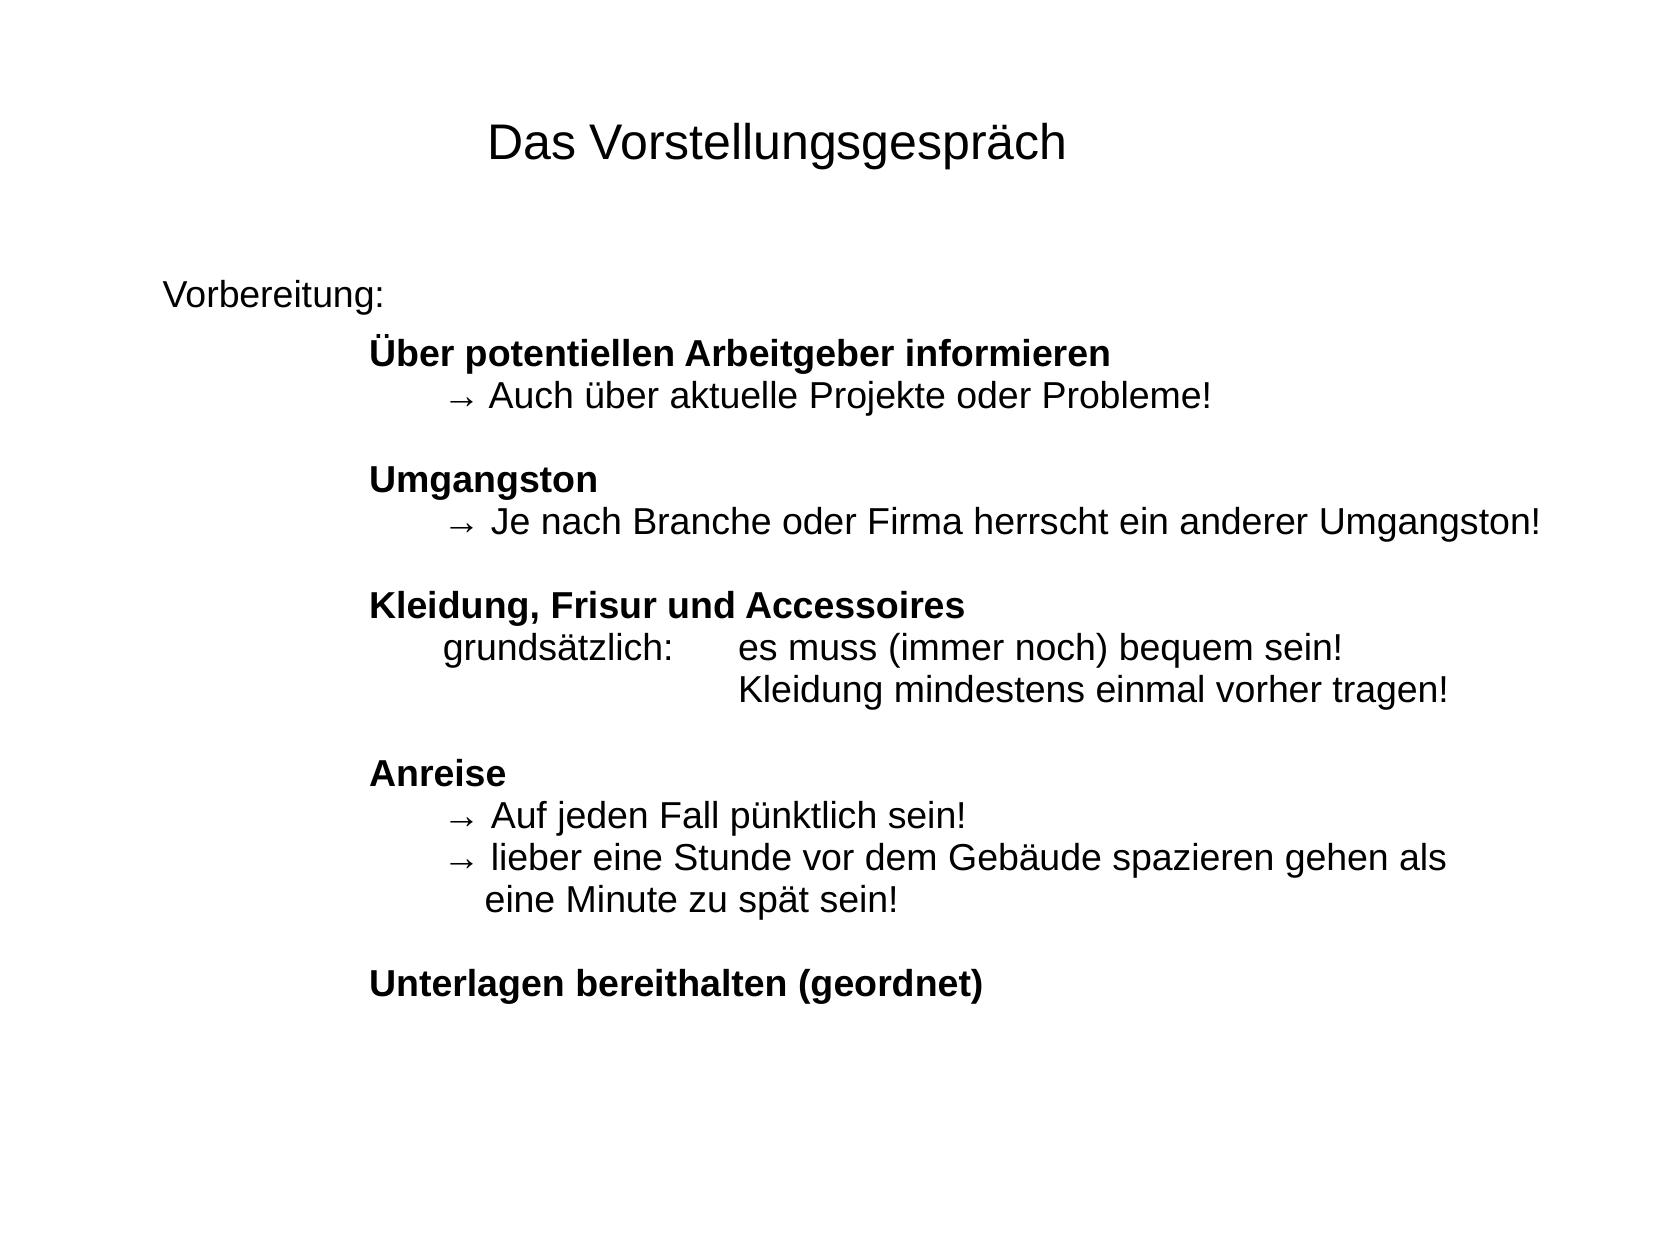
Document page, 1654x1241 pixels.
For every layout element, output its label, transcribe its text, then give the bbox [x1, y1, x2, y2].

text_box Das Vorstellungsgespräch [472, 106, 1123, 178]
text_box Über potentiellen Arbeitgeber informieren → Auch über aktuelle Projekte oder Probleme! Umgangston → Je nach Branche oder Firma herrscht ein anderer Umgangston! Kleidung, Frisur und Accessoires grundsätzlich: es muss (immer noch) bequem sein! Kleidung mindestens einmal vorher tragen! Anreise → Auf jeden Fall pünktlich sein! → lieber eine Stunde vor dem Gebäude spazieren gehen als eine Minute zu spät sein! Unterlagen bereithalten (geordnet) [354, 324, 1595, 1105]
text_box Vorbereitung: [147, 265, 502, 323]
